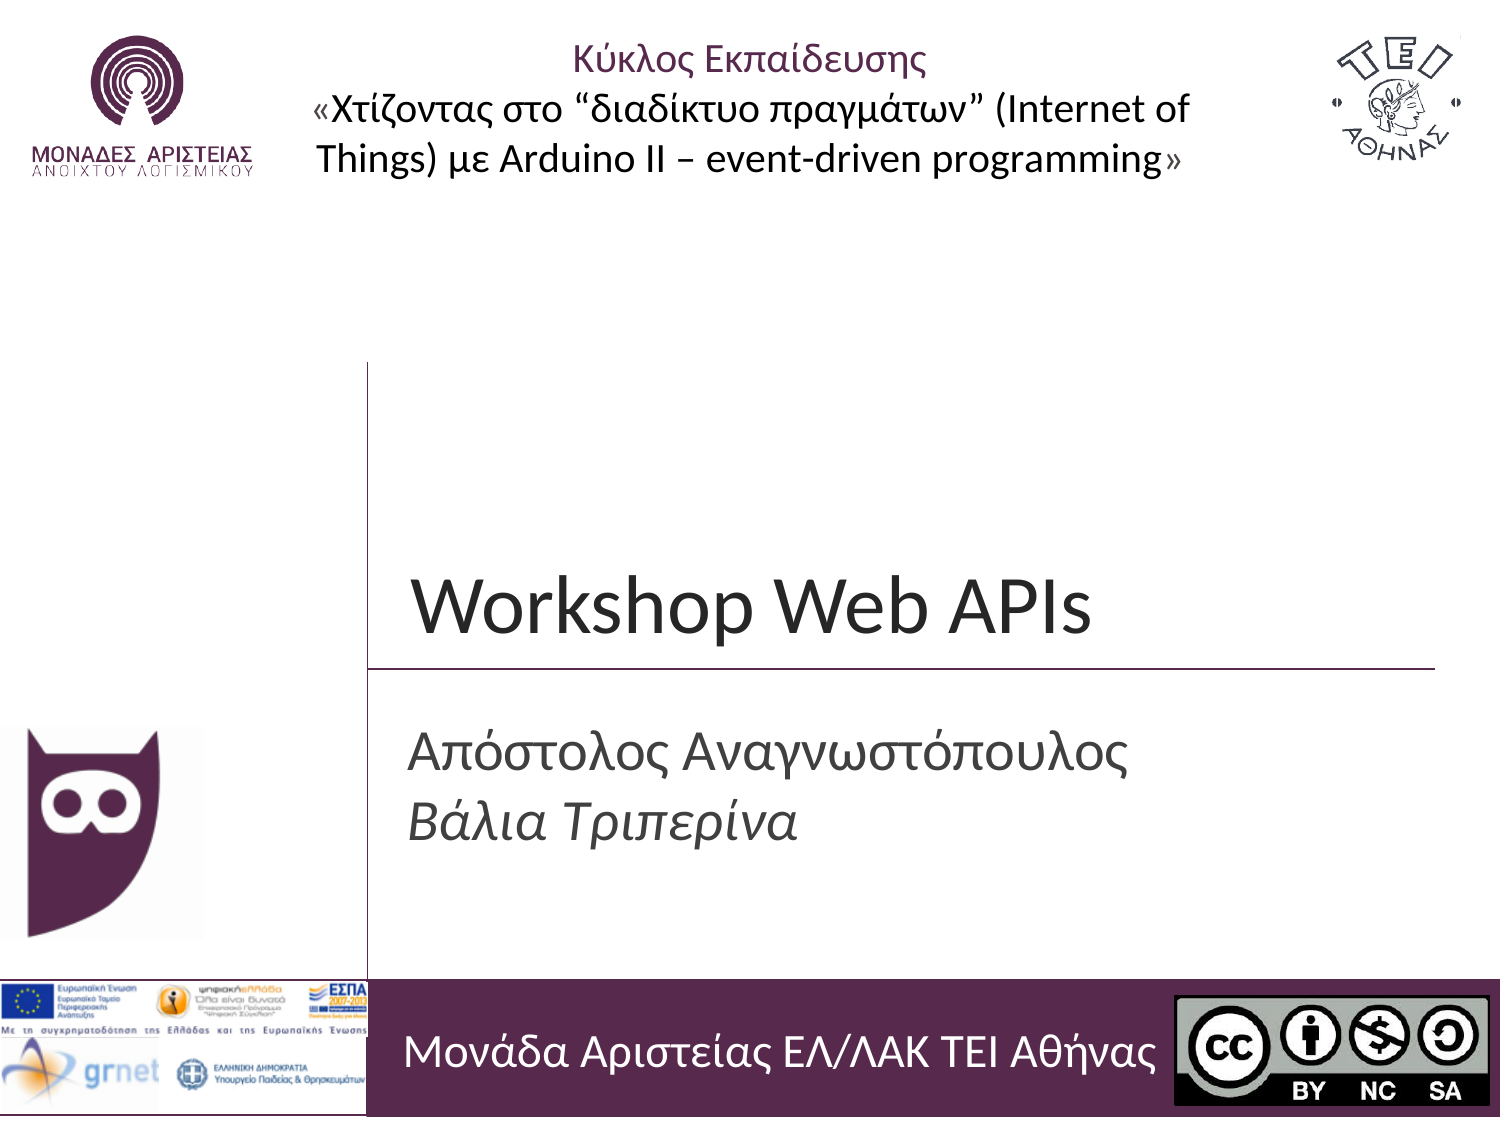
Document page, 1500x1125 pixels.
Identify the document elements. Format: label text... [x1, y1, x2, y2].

picture [175, 1057, 366, 1092]
picture [1174, 995, 1490, 1106]
subtitle Μονάδα Αριστείας ΕΛ/ΛΑΚ ΤΕΙ Αθήνας [387, 992, 1488, 1105]
text_box Απόστολος Αναγνωστόπουλος Βάλια Τριπερίνα [392, 704, 1455, 963]
title Workshop Web APIs [395, 357, 1459, 658]
text_box Κύκλος Εκπαίδευσης «Χτίζοντας στο “διαδίκτυο πραγμάτων” (Internet οf Things) με Arduino II – event-driven programming» [280, 22, 1220, 190]
picture [31, 36, 253, 177]
picture [0, 982, 368, 1113]
picture [1331, 35, 1461, 167]
picture [0, 727, 204, 939]
